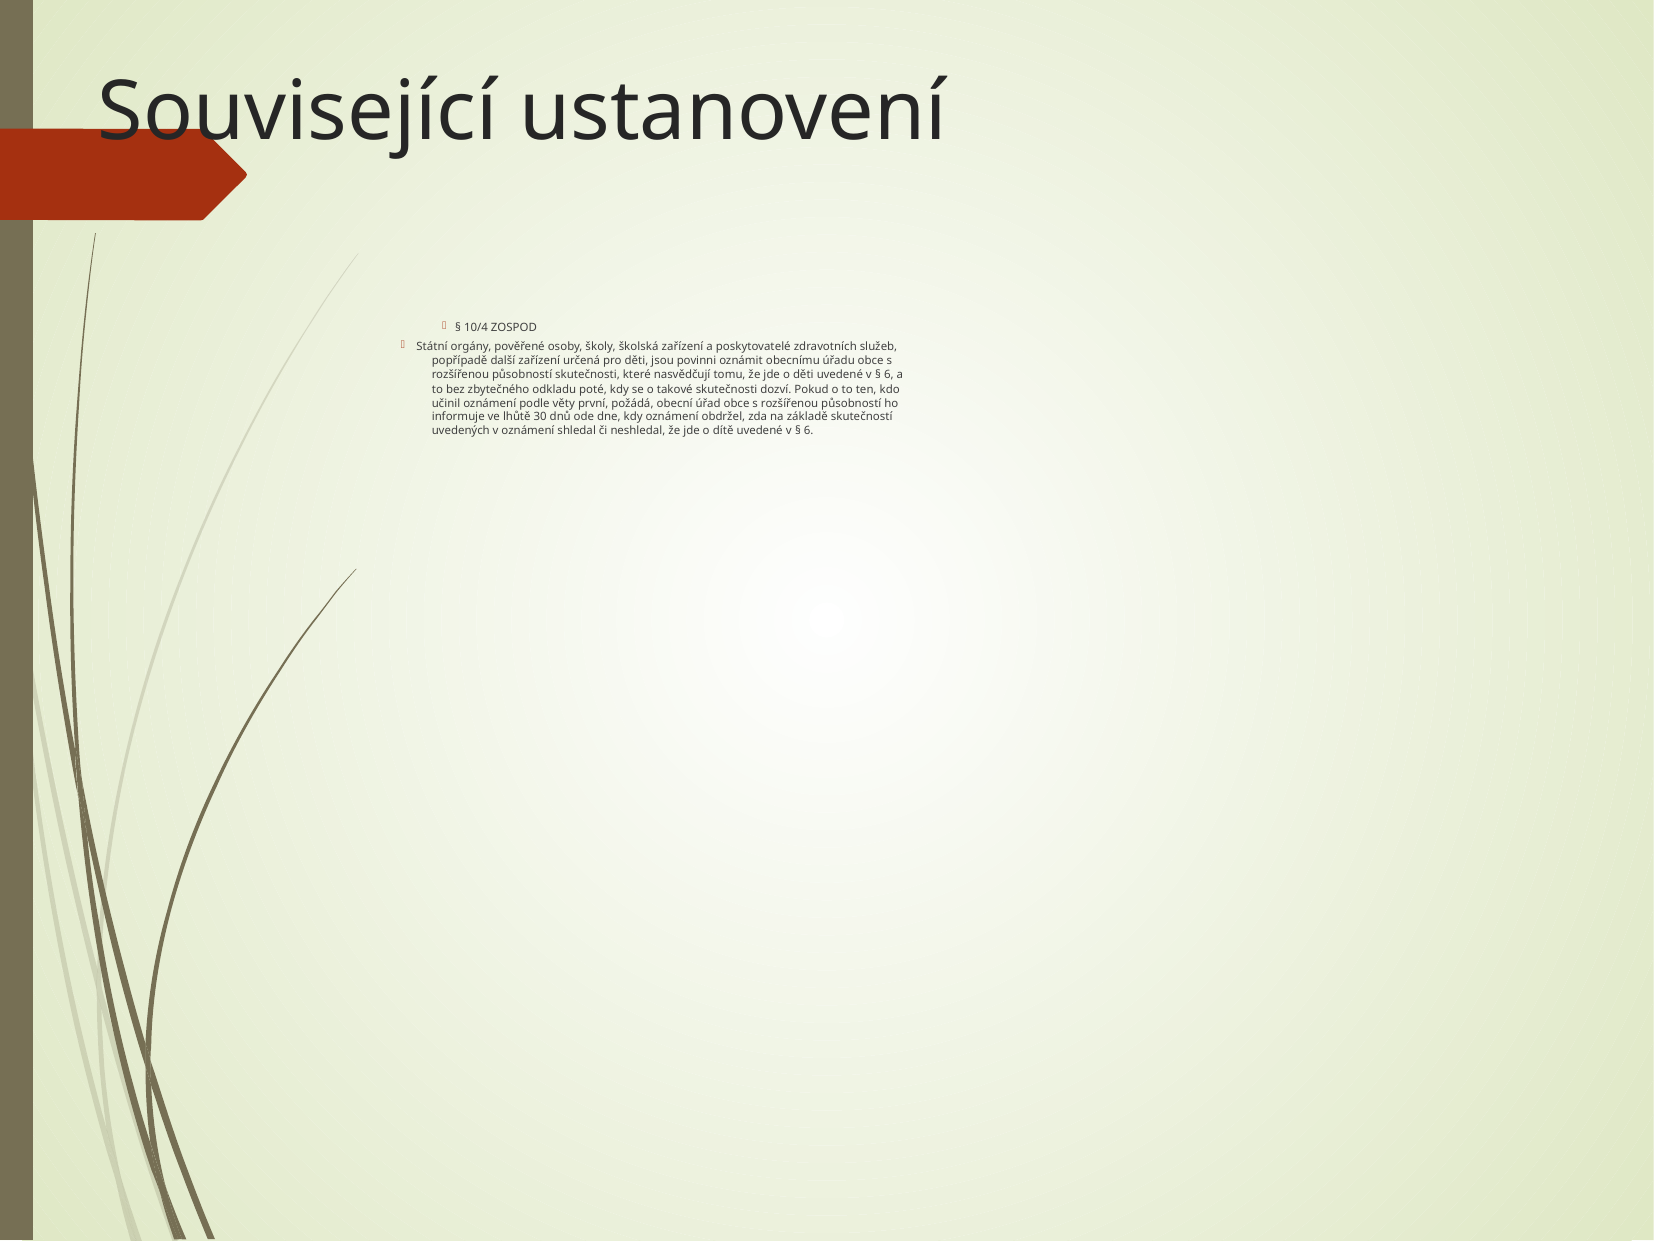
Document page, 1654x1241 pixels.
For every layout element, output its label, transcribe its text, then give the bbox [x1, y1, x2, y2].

list § 10/4 ZOSPOD Státní orgány, pověřené osoby, školy, školská zařízení a poskytovatelé zdravotních služeb, popřípadě další zařízení určená pro děti, jsou povinni oznámit obecnímu úřadu obce s rozšířenou působností skutečnosti, které nasvědčují tomu, že jde o děti uvedené v § 6, a to bez zbytečného odkladu poté, kdy se o takové skutečnosti dozví. Pokud o to ten, kdo učinil oznámení podle věty první, požádá, obecní úřad obce s rozšířenou působností ho informuje ve lhůtě 30 dnů ode dne, kdy oznámení obdržel, zda na základě skutečností uvedených v oznámení shledal či neshledal, že jde o dítě uvedené v § 6. [76, 272, 1565, 992]
title Související ustanovení [165, 65, 1654, 273]
